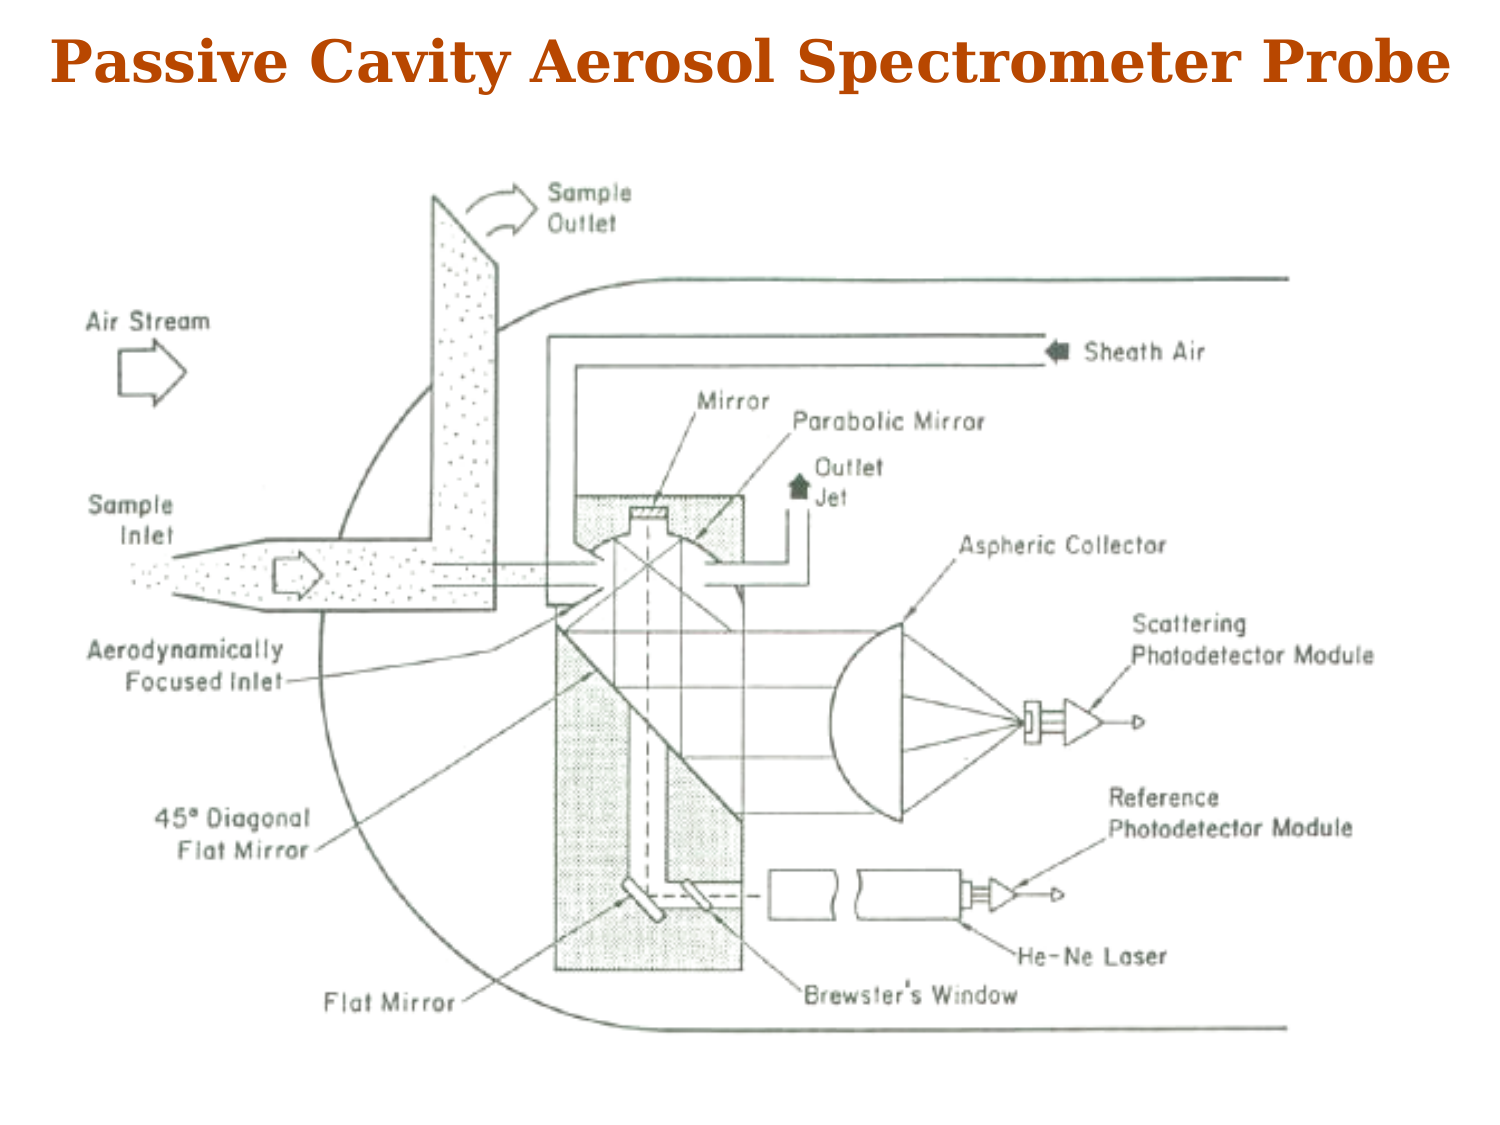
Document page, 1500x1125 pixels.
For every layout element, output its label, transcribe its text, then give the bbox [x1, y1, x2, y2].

picture [69, 142, 1404, 1083]
title Passive Cavity Aerosol Spectrometer Probe [0, 0, 1500, 120]
